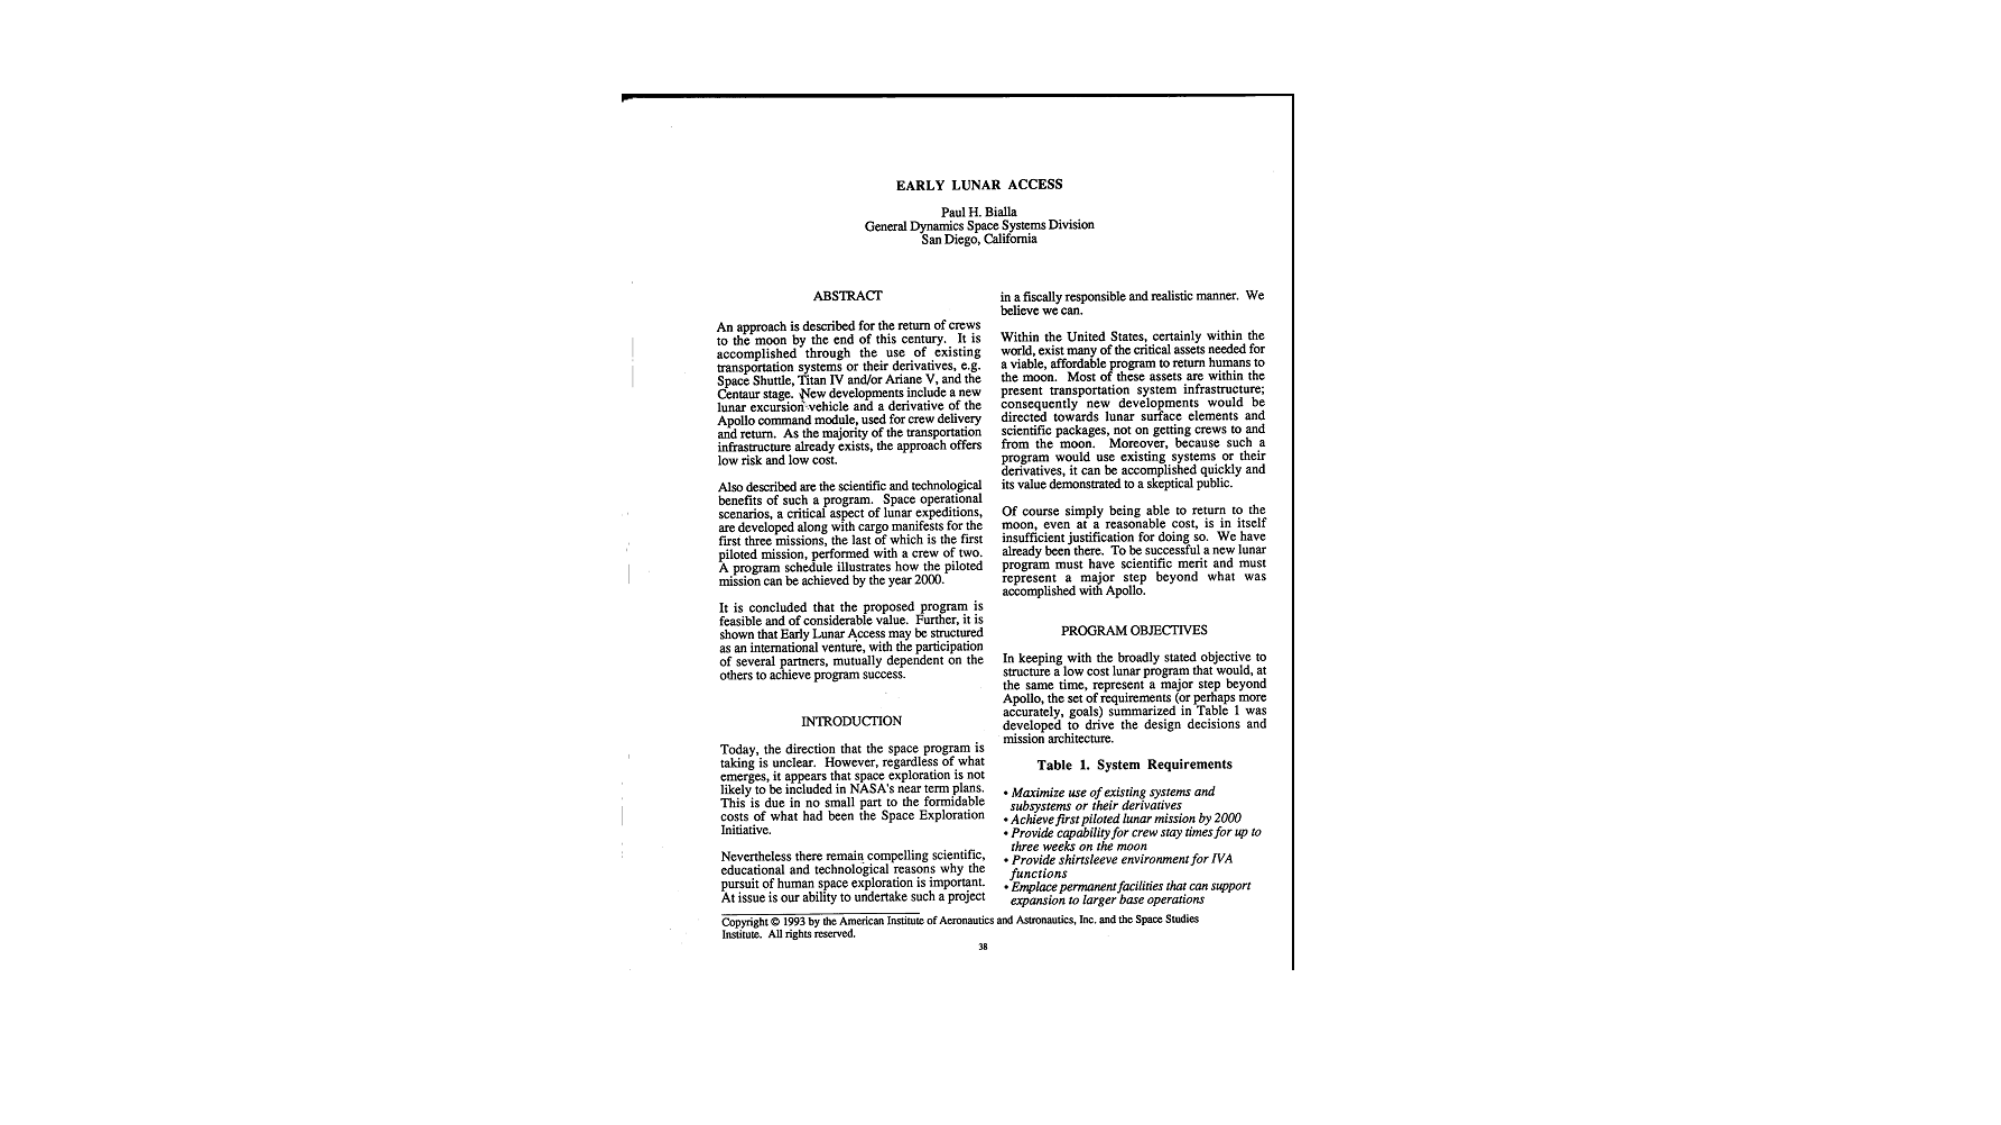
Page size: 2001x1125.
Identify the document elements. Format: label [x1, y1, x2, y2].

chart [615, 87, 1301, 977]
